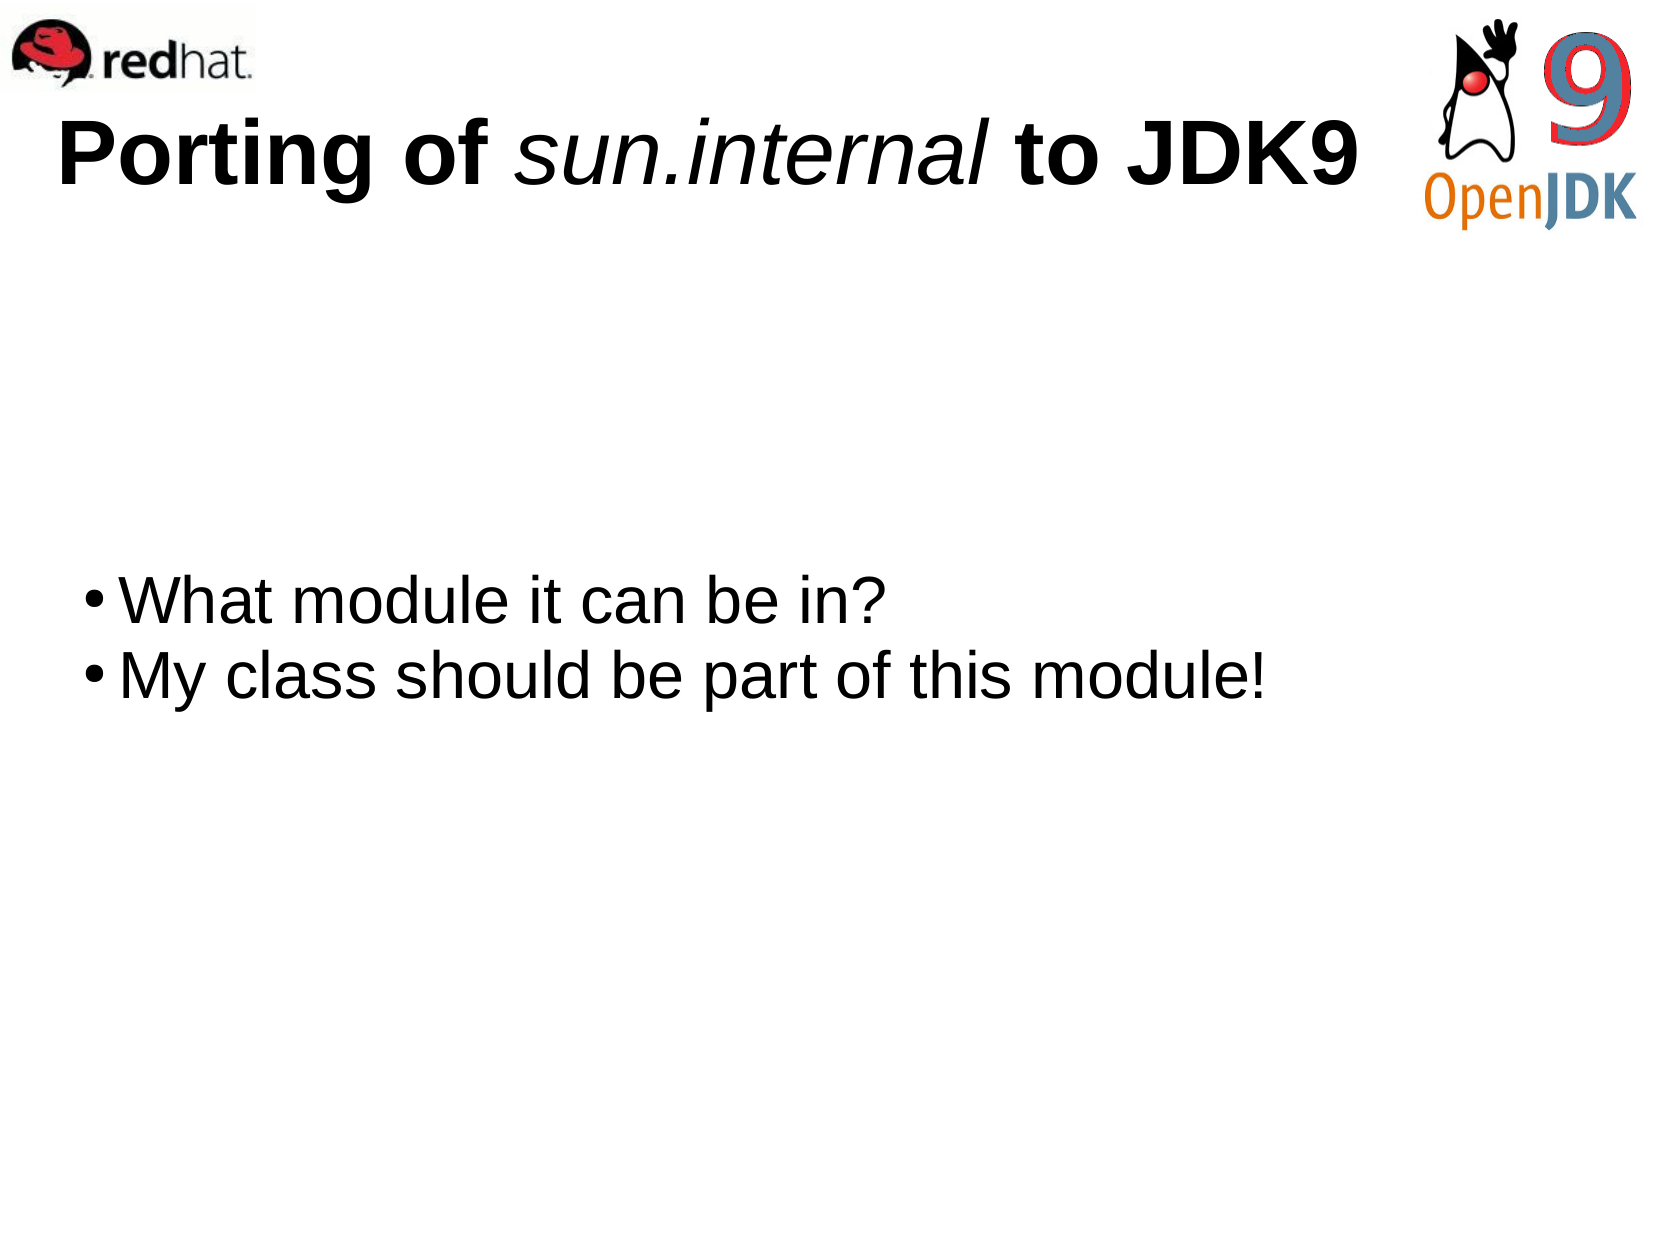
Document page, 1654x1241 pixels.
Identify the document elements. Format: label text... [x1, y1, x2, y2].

title Porting of sun.internal to JDK9 [0, 49, 1410, 257]
subtitle What module it can be in? My class should be part of this module! [82, 189, 1571, 1087]
picture [1410, 4, 1651, 245]
picture [0, 3, 256, 92]
